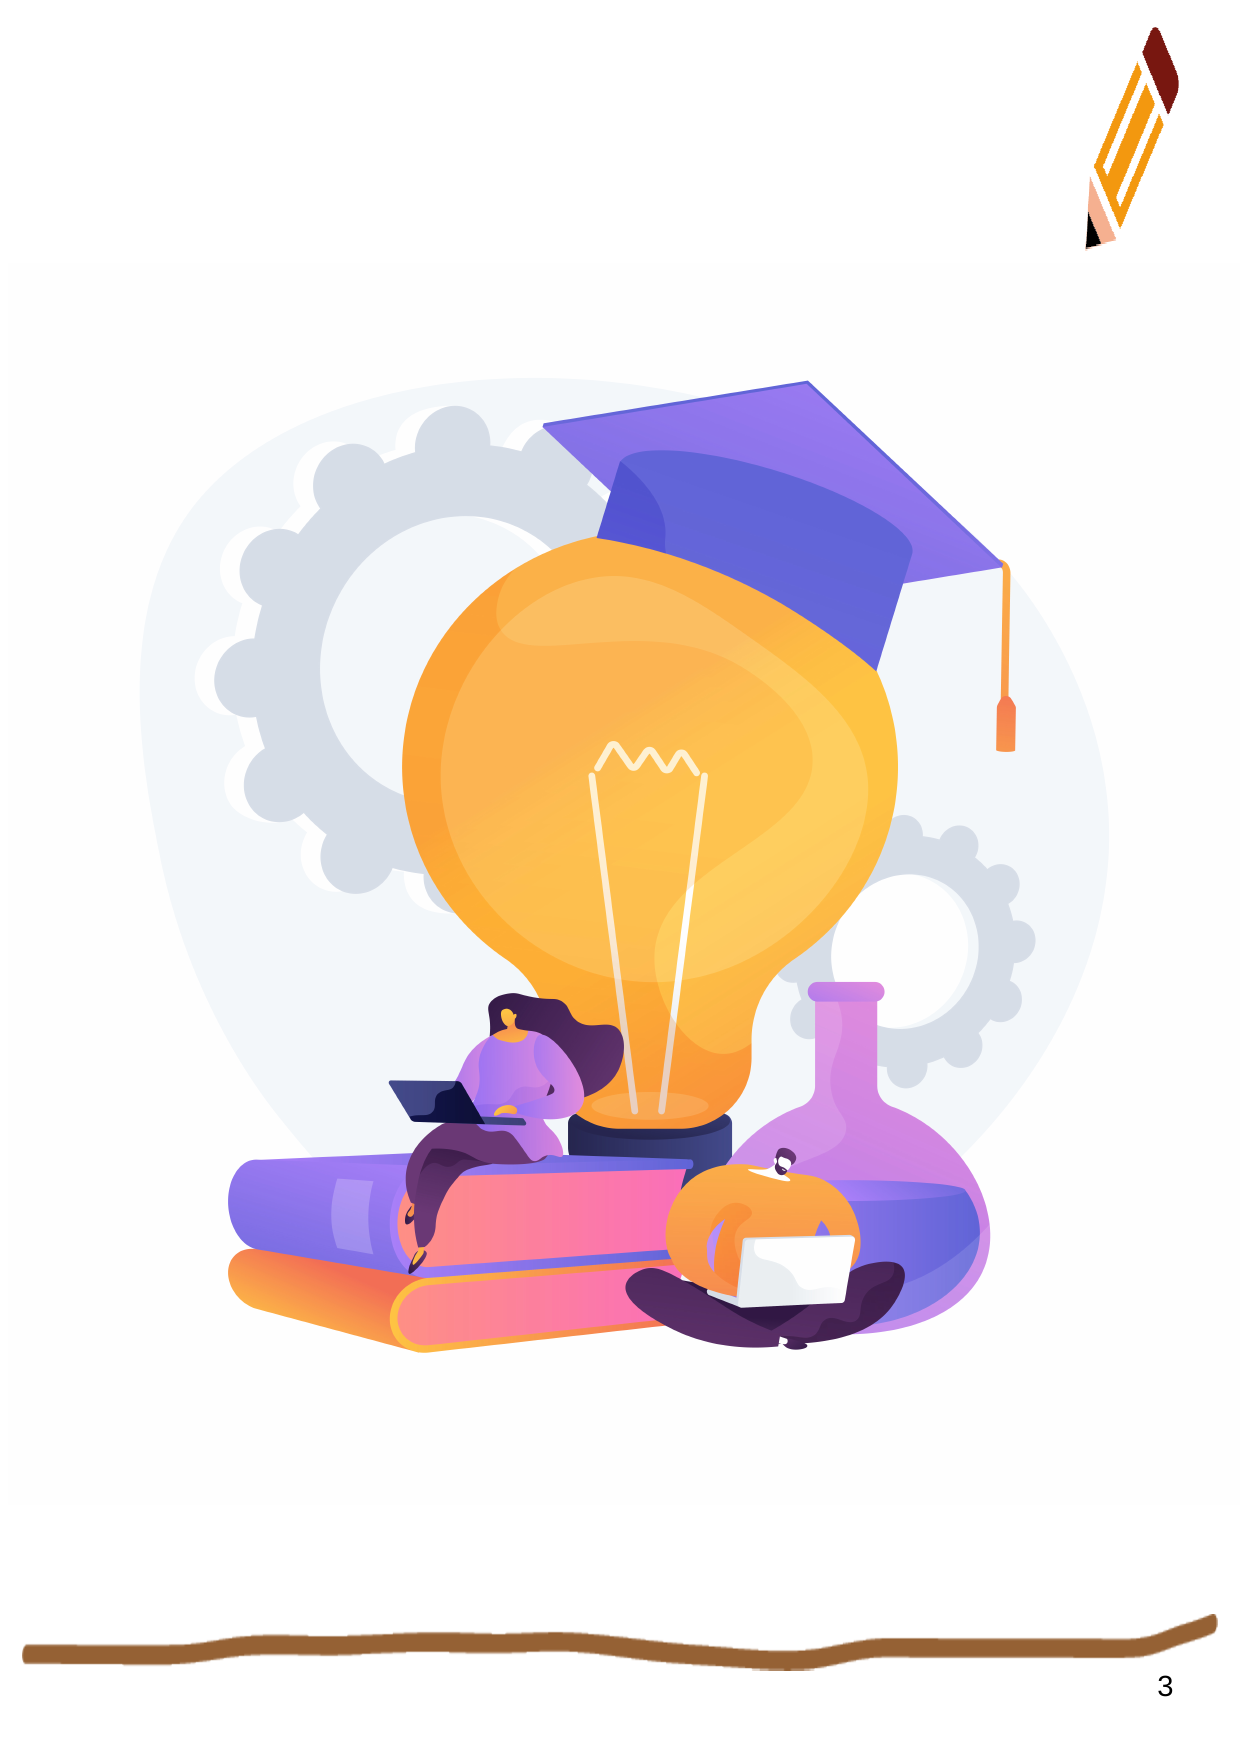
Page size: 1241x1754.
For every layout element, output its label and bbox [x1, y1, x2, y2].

picture [8, 263, 1241, 1505]
picture [1085, 27, 1179, 251]
picture [22, 1614, 1218, 1671]
